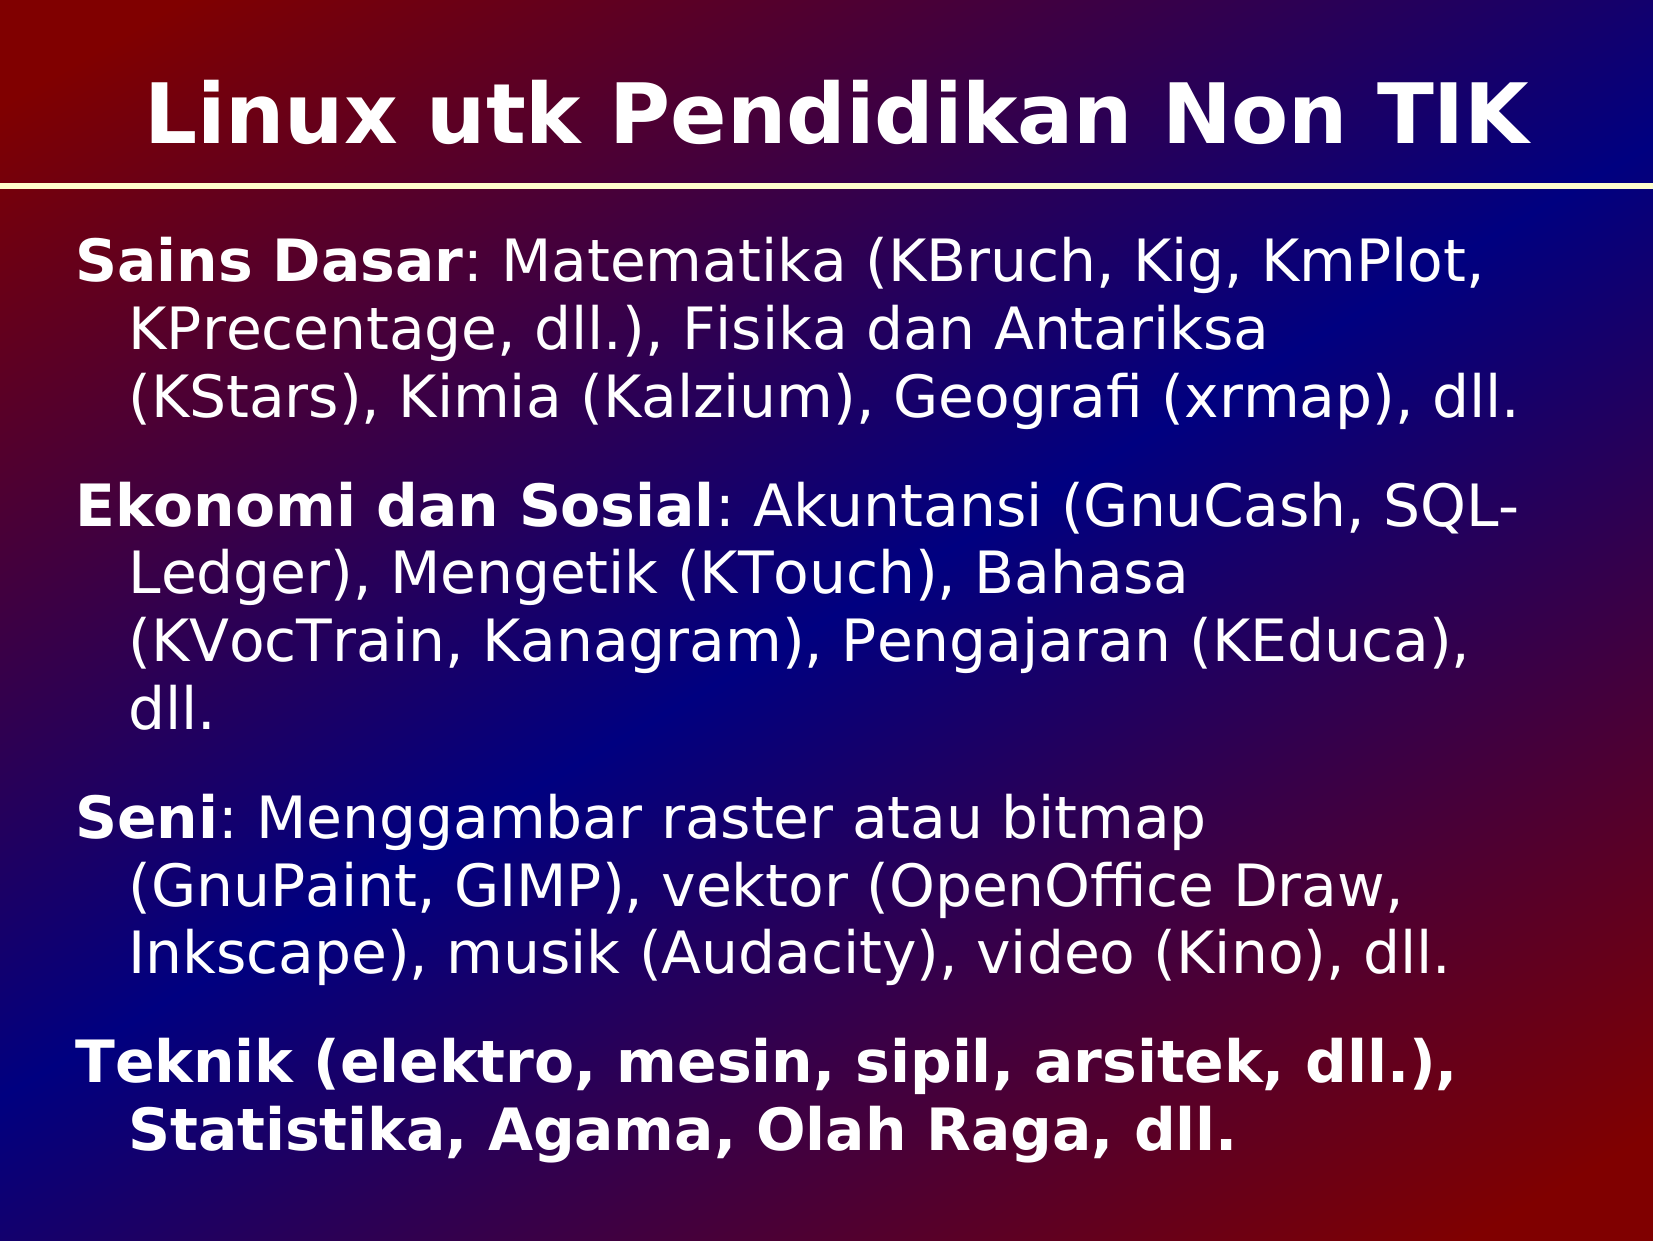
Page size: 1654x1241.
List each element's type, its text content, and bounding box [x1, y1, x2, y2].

title Linux utk Pendidikan Non TIK [131, 19, 1544, 211]
list Sains Dasar: Matematika (KBruch, Kig, KmPlot, KPrecentage, dll.), Fisika dan Antariksa (KStars), Kimia (Kalzium), Geografi (xrmap), dll. Ekonomi dan Sosial: Akuntansi (GnuCash, SQL-Ledger), Mengetik (KTouch), Bahasa (KVocTrain, Kanagram), Pengajaran (KEduca), dll. Seni: Menggambar raster atau bitmap (GnuPaint, GIMP), vektor (OpenOffice Draw, Inkscape), musik (Audacity), video (Kino), dll. Teknik (elektro, mesin, sipil, arsitek, dll.), Statistika, Agama, Olah Raga, dll. [57, 227, 1533, 1197]
